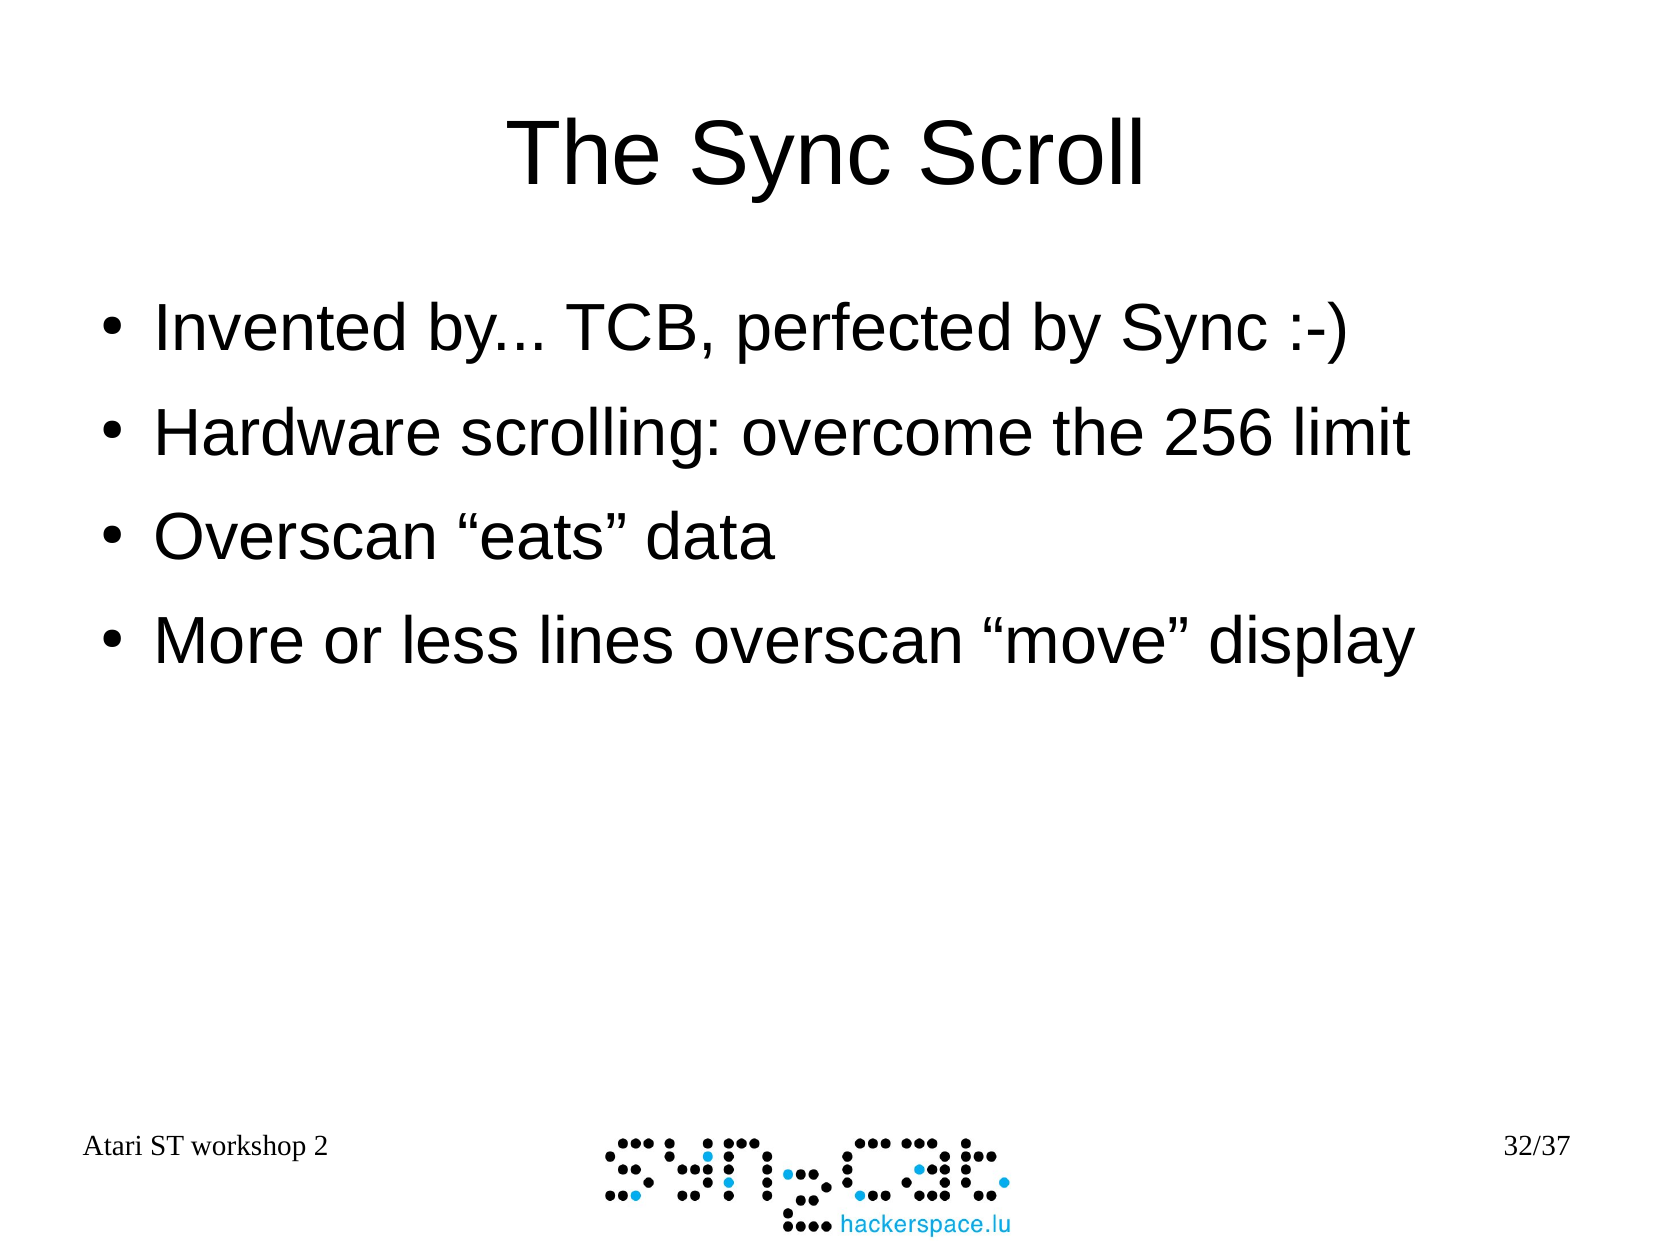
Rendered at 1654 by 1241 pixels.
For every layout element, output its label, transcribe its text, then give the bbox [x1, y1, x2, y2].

picture [600, 1124, 1025, 1241]
list Invented by... TCB, perfected by Sync :-) Hardware scrolling: overcome the 256 limit Overscan “eats” data More or less lines overscan “move” display [82, 290, 1571, 1109]
title The Sync Scroll [82, 49, 1571, 257]
